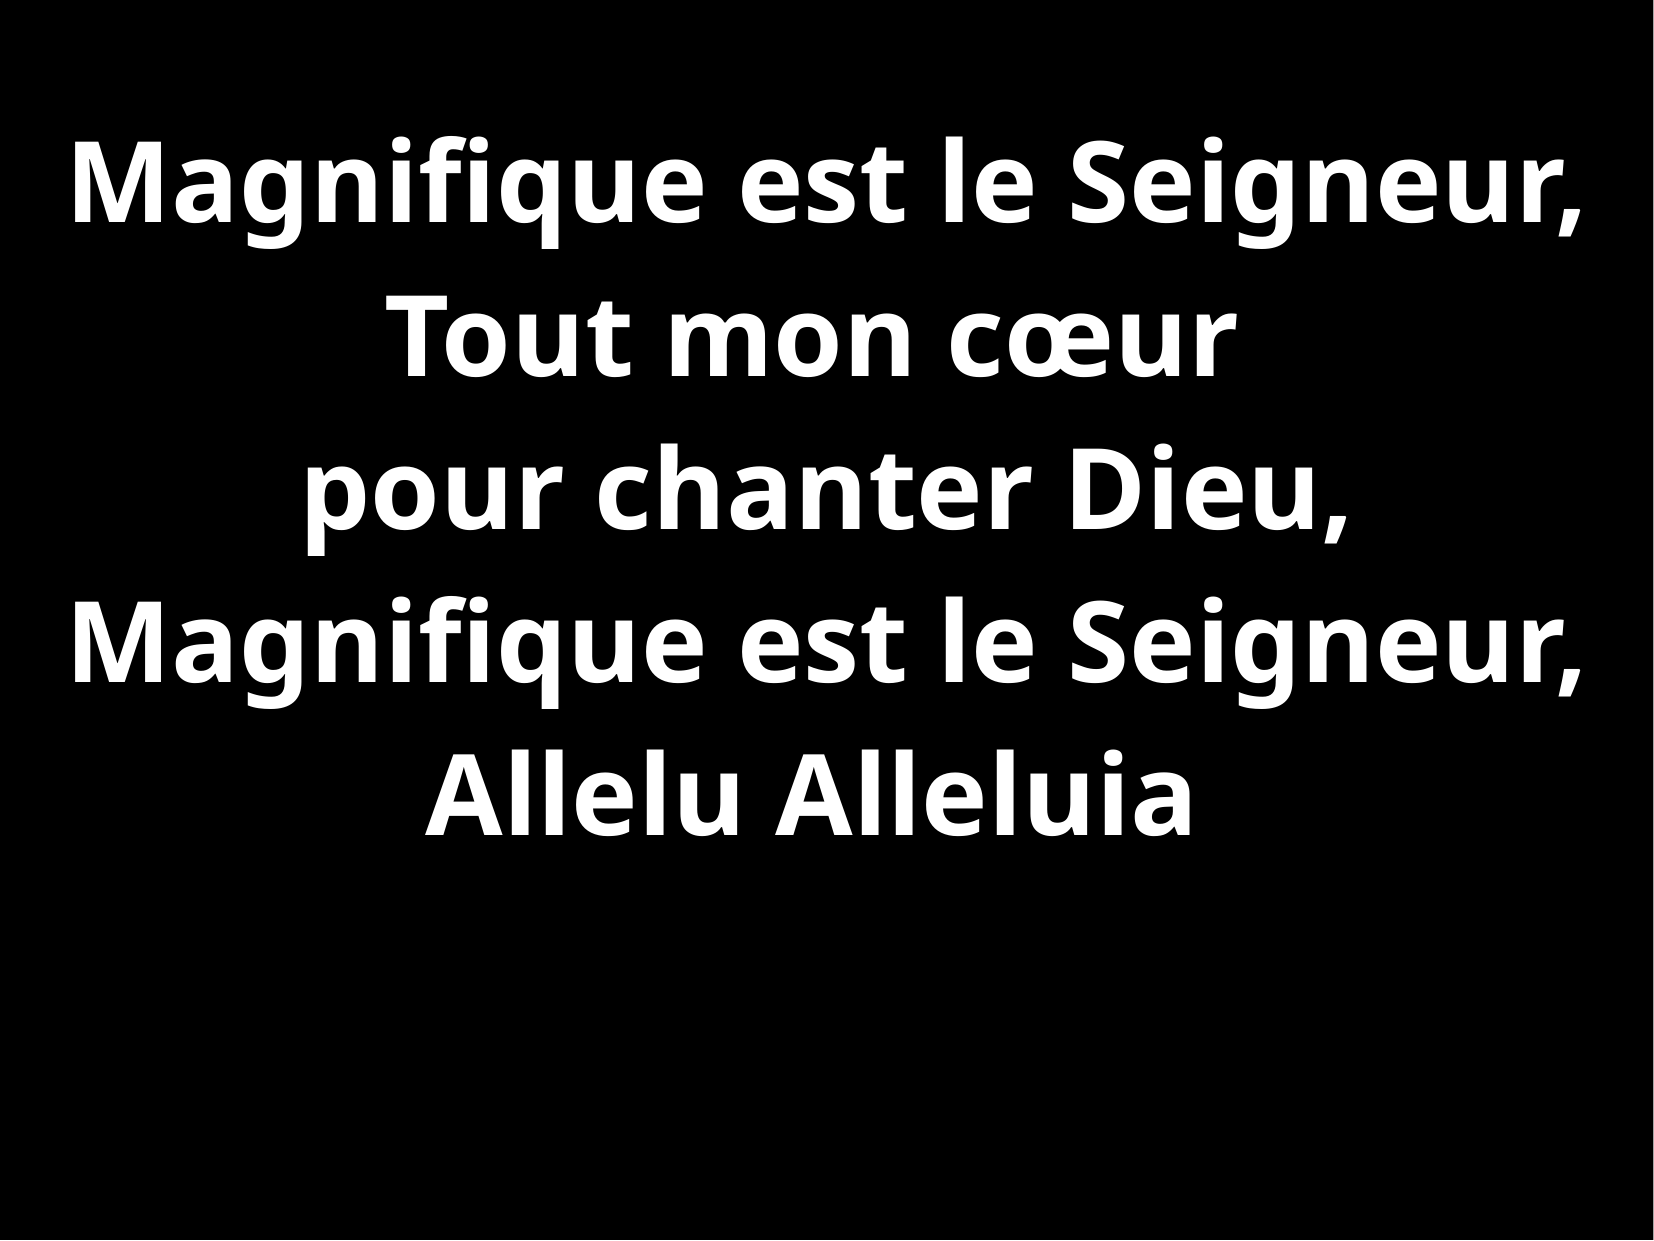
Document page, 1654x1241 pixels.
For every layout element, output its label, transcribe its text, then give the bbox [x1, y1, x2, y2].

subtitle Magnifique est le Seigneur, Tout mon cœur pour chanter Dieu, Magnifique est le Seigneur, Allelu Alleluia [35, 90, 1619, 1188]
